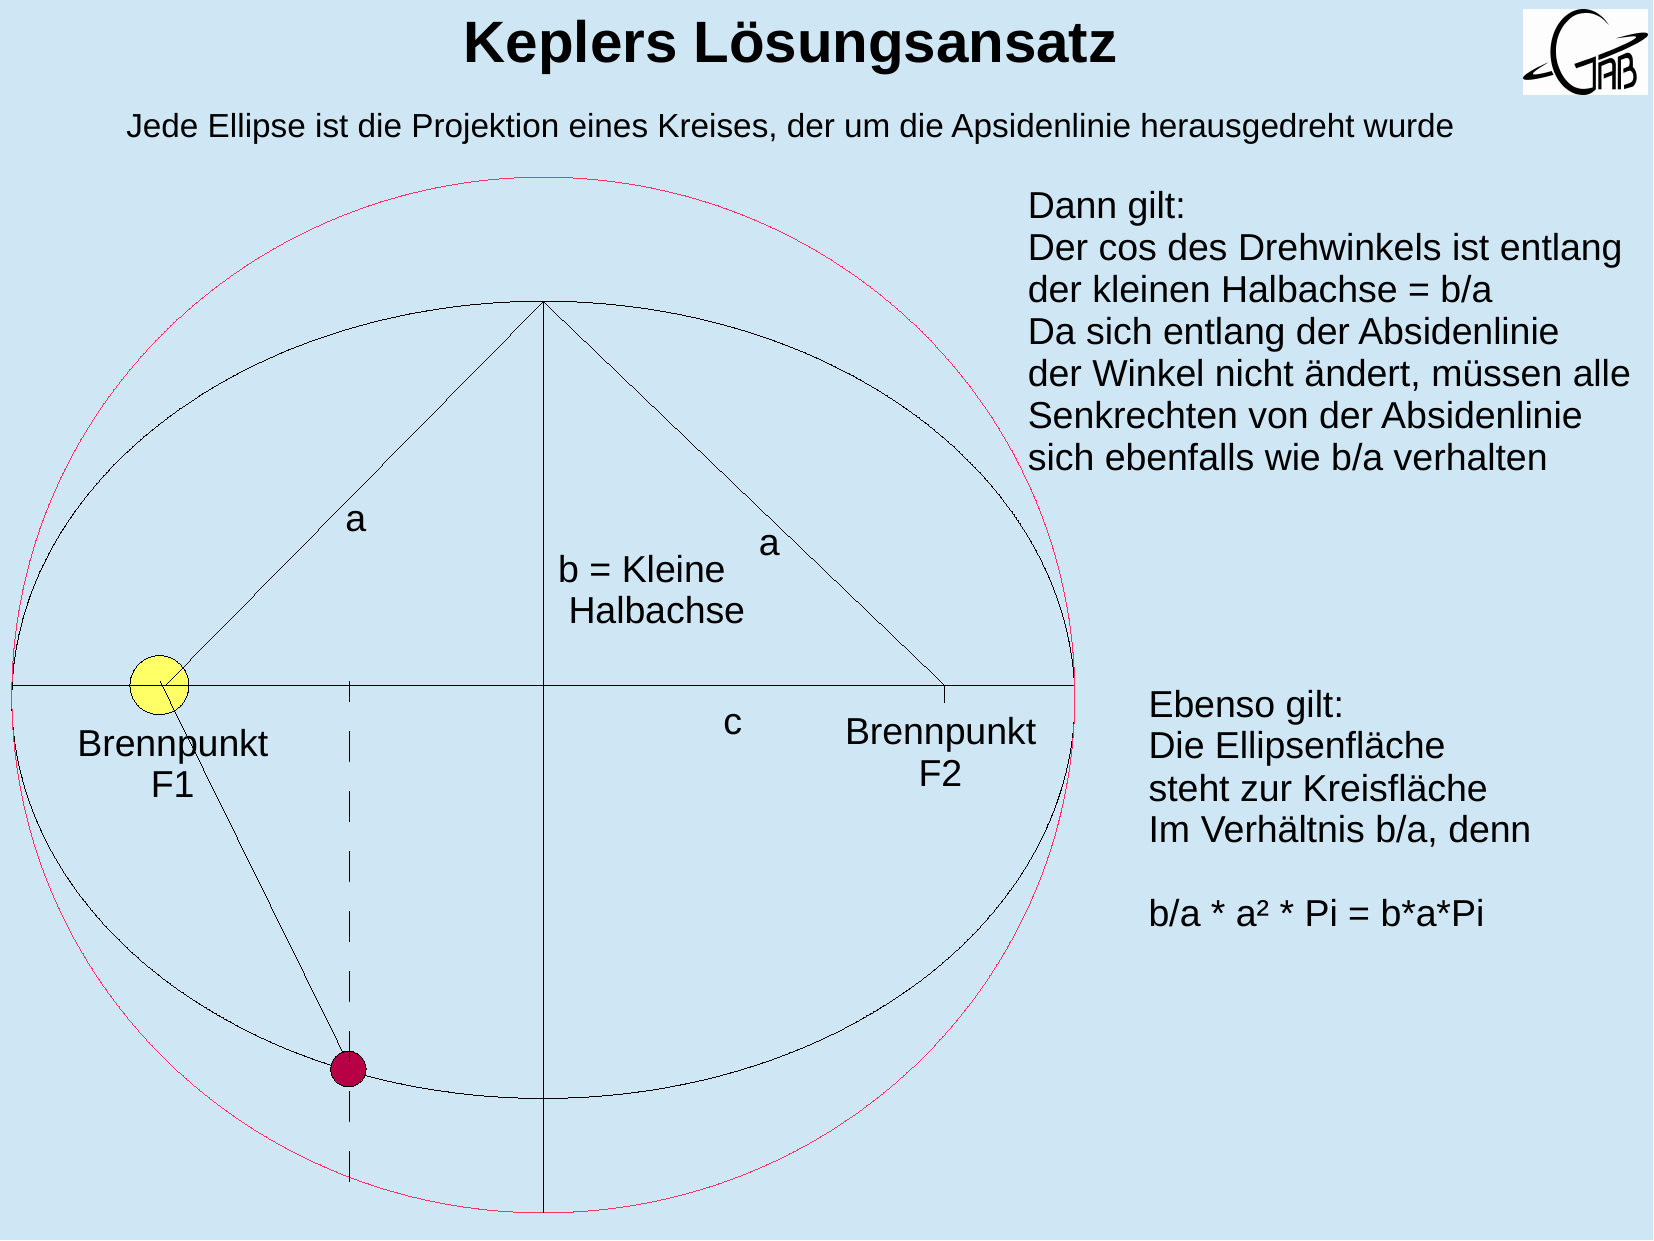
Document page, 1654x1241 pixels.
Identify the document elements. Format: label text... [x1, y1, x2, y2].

text_box a [330, 490, 382, 548]
text_box Dann gilt: Der cos des Drehwinkels ist entlang der kleinen Halbachse = b/a Da sich entlang der Absidenlinie der Winkel nicht ändert, müssen alle Senkrechten von der Absidenlinie sich ebenfalls wie b/a verhalten [1013, 177, 1647, 487]
text_box [129, 686, 189, 714]
title Keplers Lösungsansatz Jede Ellipse ist die Projektion eines Kreises, der um die Apsidenlinie herausgedreht wurde [47, 8, 1536, 146]
text_box Brennpunkt F1 [62, 714, 284, 814]
text_box [330, 1051, 367, 1087]
text_box c [708, 693, 758, 751]
picture [1523, 9, 1648, 95]
text_box a [744, 513, 795, 571]
text_box [129, 655, 189, 685]
text_box Ebenso gilt: Die Ellipsenfläche steht zur Kreisfläche Im Verhältnis b/a, denn b/a * a² * Pi = b*a*Pi [1133, 675, 1547, 1016]
text_box Brennpunkt F2 [830, 702, 1052, 802]
text_box b = Kleine Halbachse [543, 540, 760, 640]
